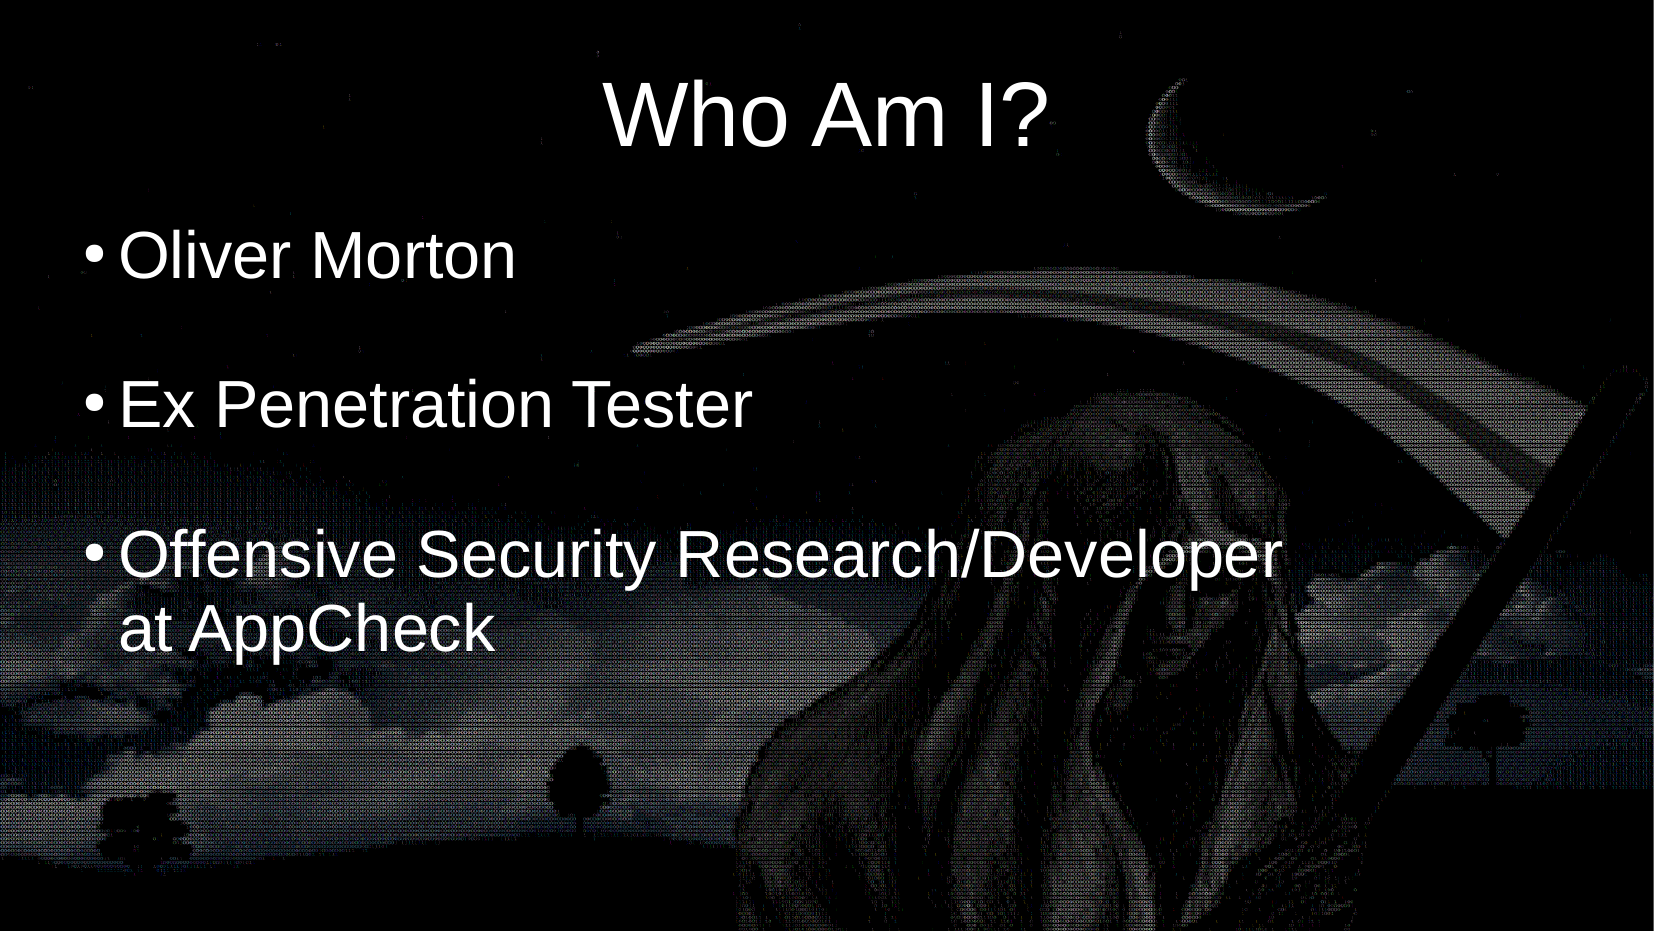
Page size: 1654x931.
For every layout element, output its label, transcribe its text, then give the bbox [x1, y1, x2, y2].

title Who Am I? [82, 37, 1571, 193]
list Oliver Morton Ex Penetration Tester Offensive Security Research/Developer at AppCheck [82, 217, 1619, 758]
picture [0, 0, 1654, 931]
